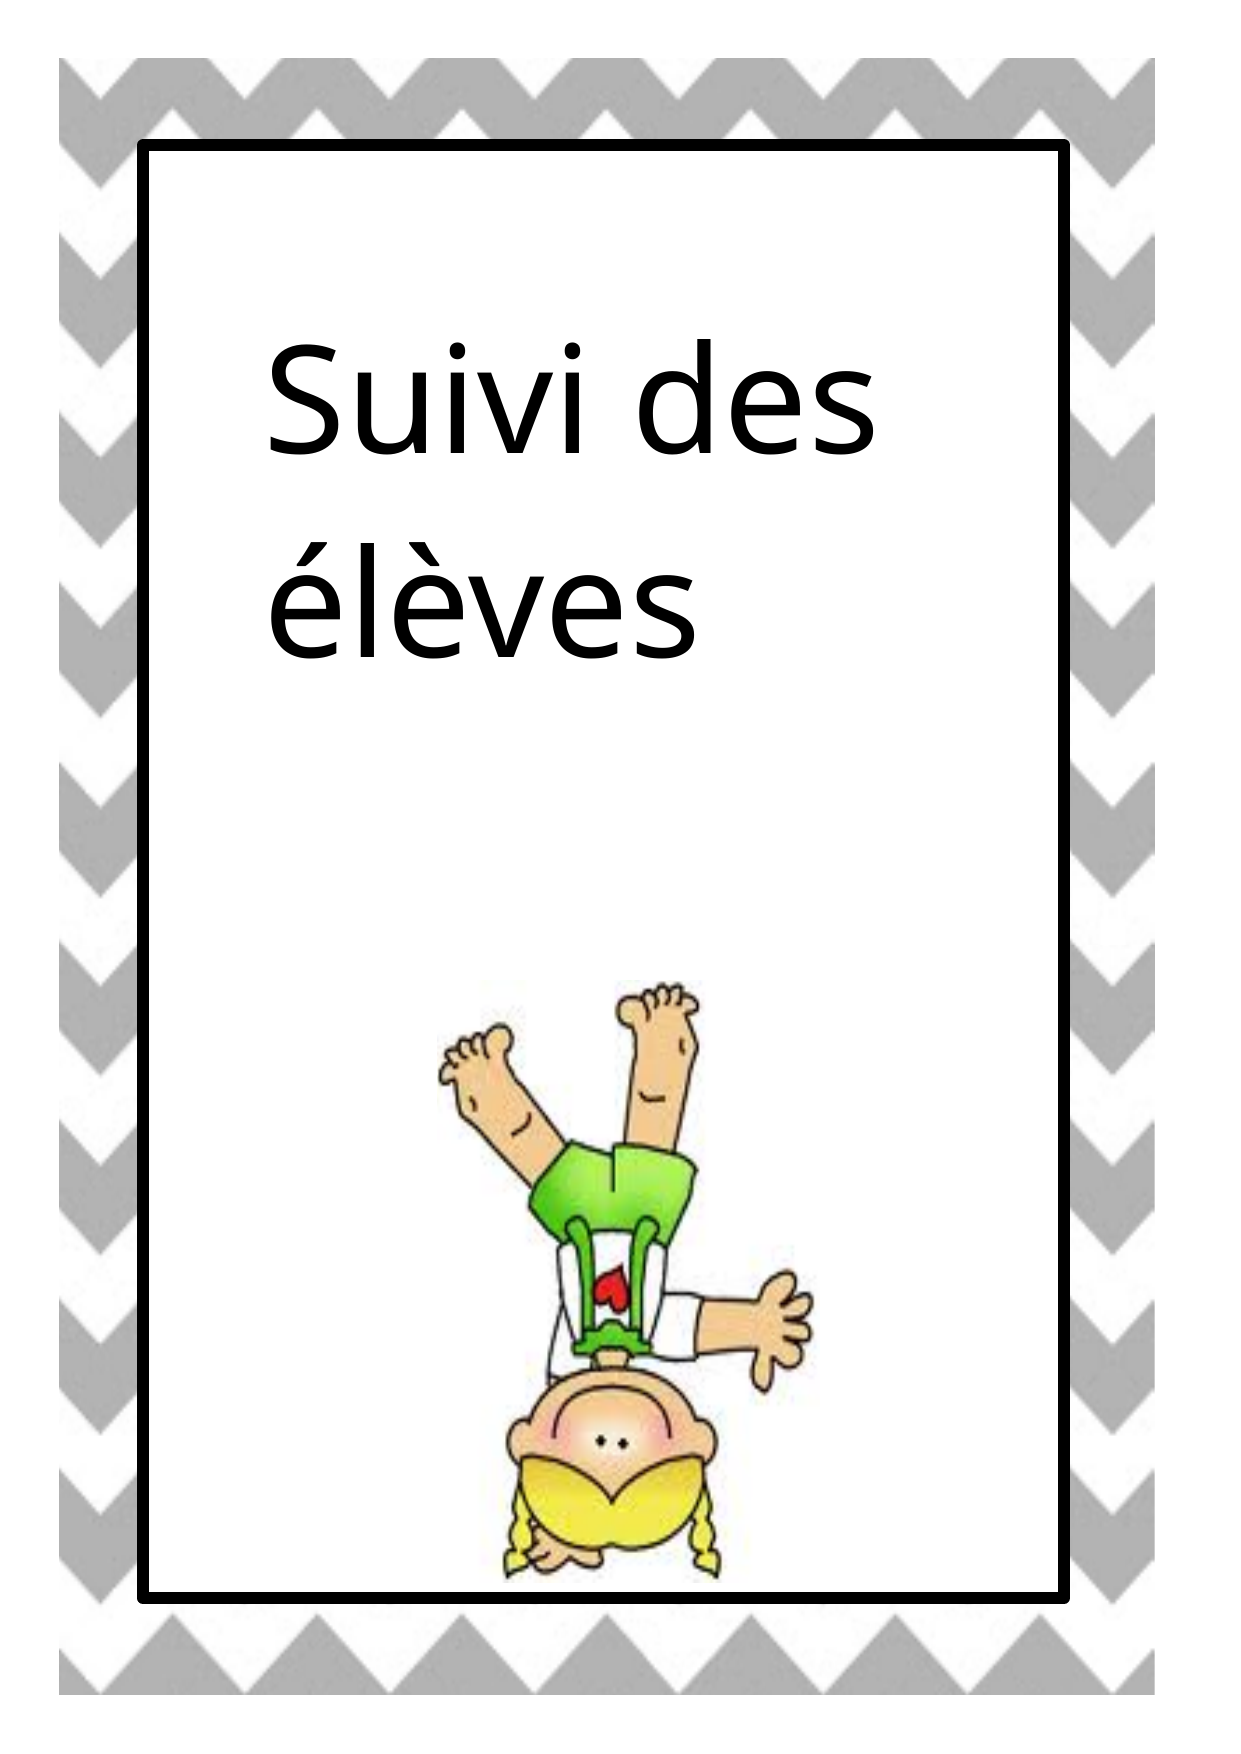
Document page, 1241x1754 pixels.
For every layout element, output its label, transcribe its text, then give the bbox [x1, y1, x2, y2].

text_box [142, 145, 1065, 1599]
picture [59, 58, 1155, 1695]
text_box Suivi des élèves [249, 285, 982, 634]
